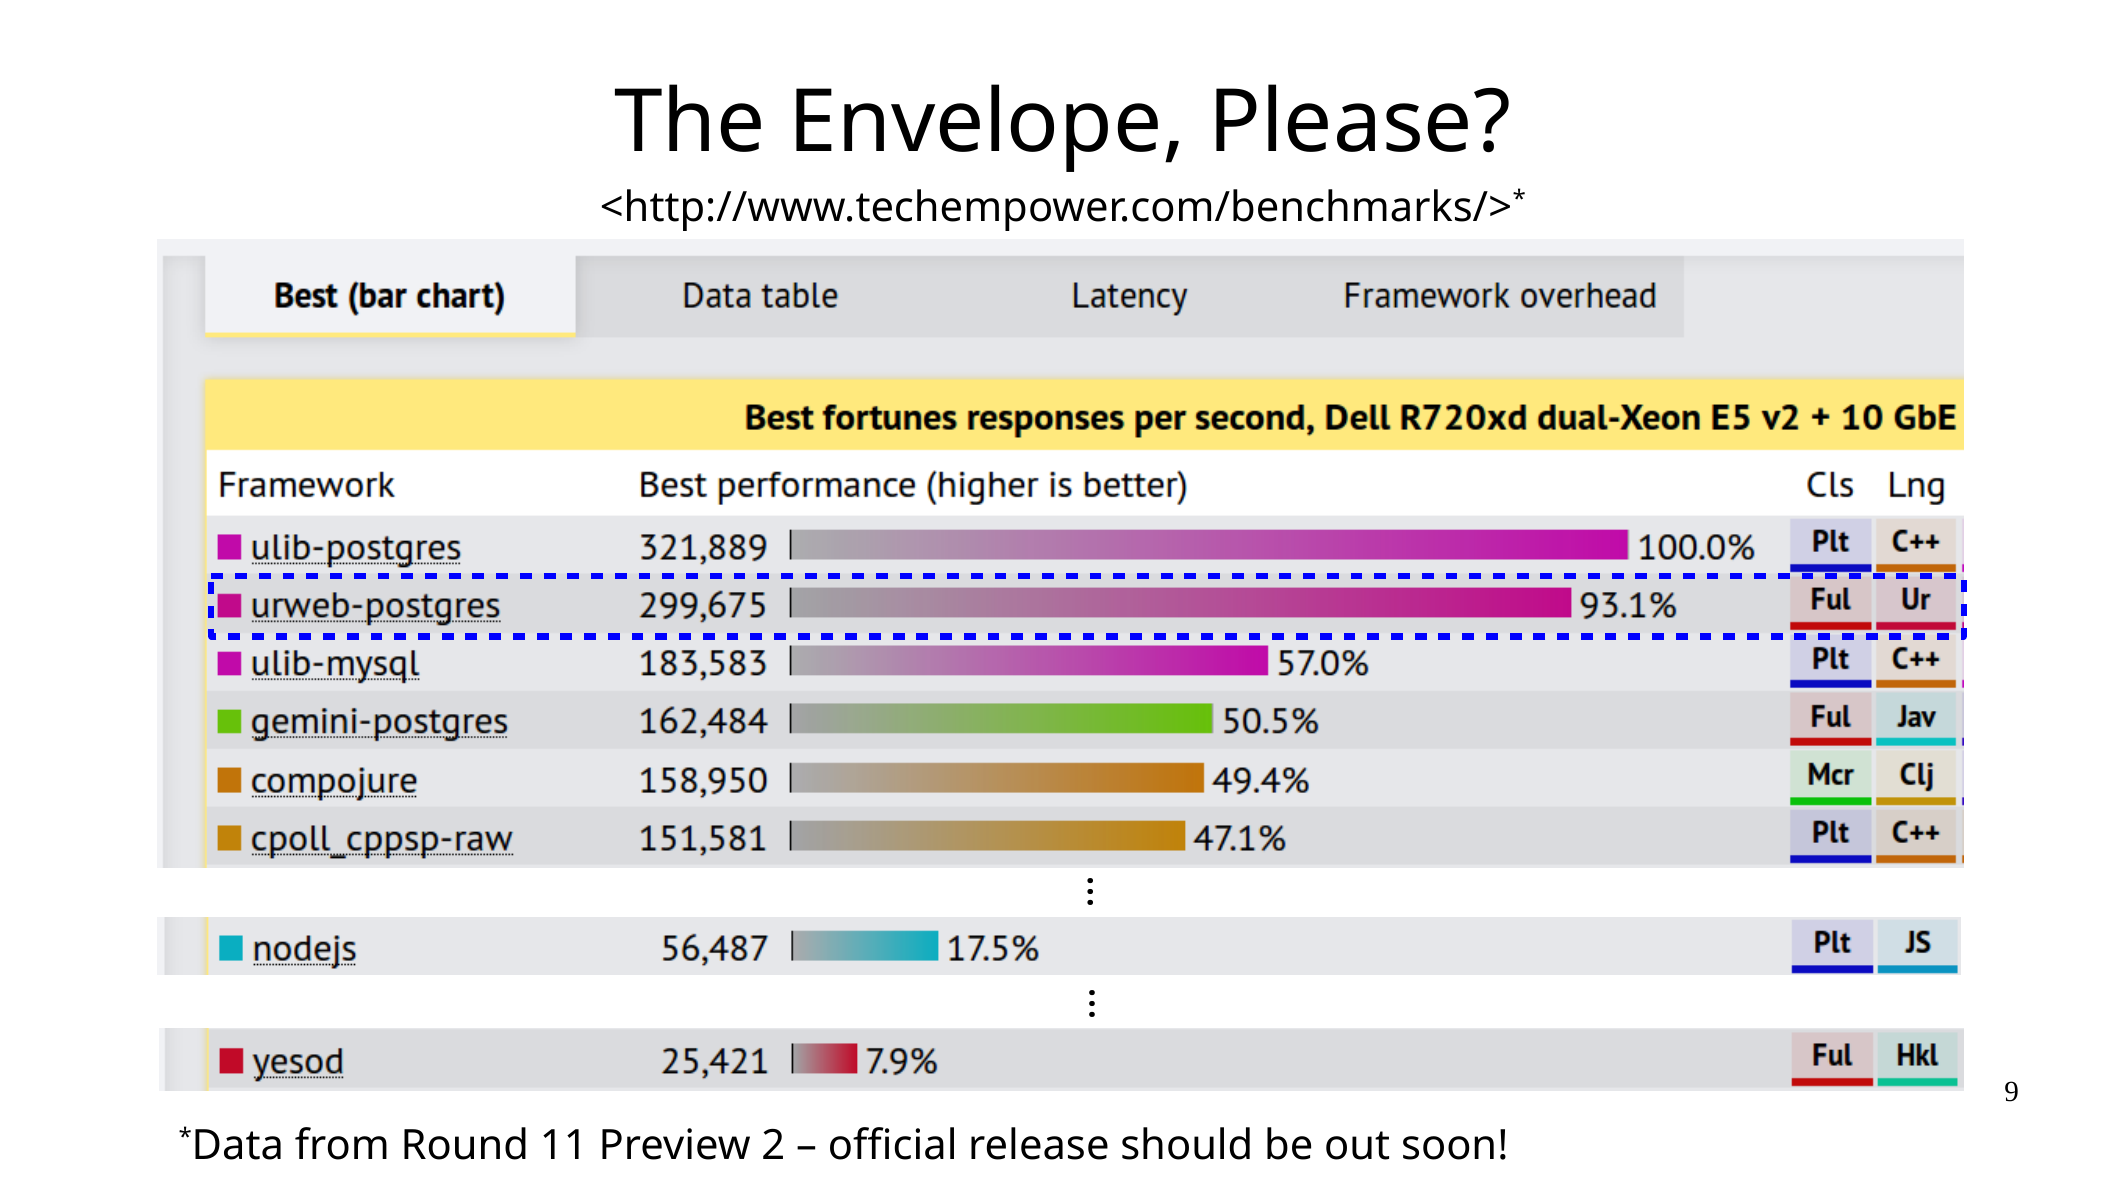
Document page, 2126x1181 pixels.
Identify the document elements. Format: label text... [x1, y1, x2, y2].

title The Envelope, Please? <http://www.techempower.com/benchmarks/>* [106, 47, 2020, 245]
text_box … [1078, 972, 1143, 1036]
text_box … [1076, 860, 1141, 917]
picture [159, 1028, 1964, 1092]
picture [157, 917, 1961, 976]
text_box *Data from Round 11 Preview 2 – official release should be out soon! [163, 1107, 1474, 1173]
picture [157, 239, 1964, 868]
